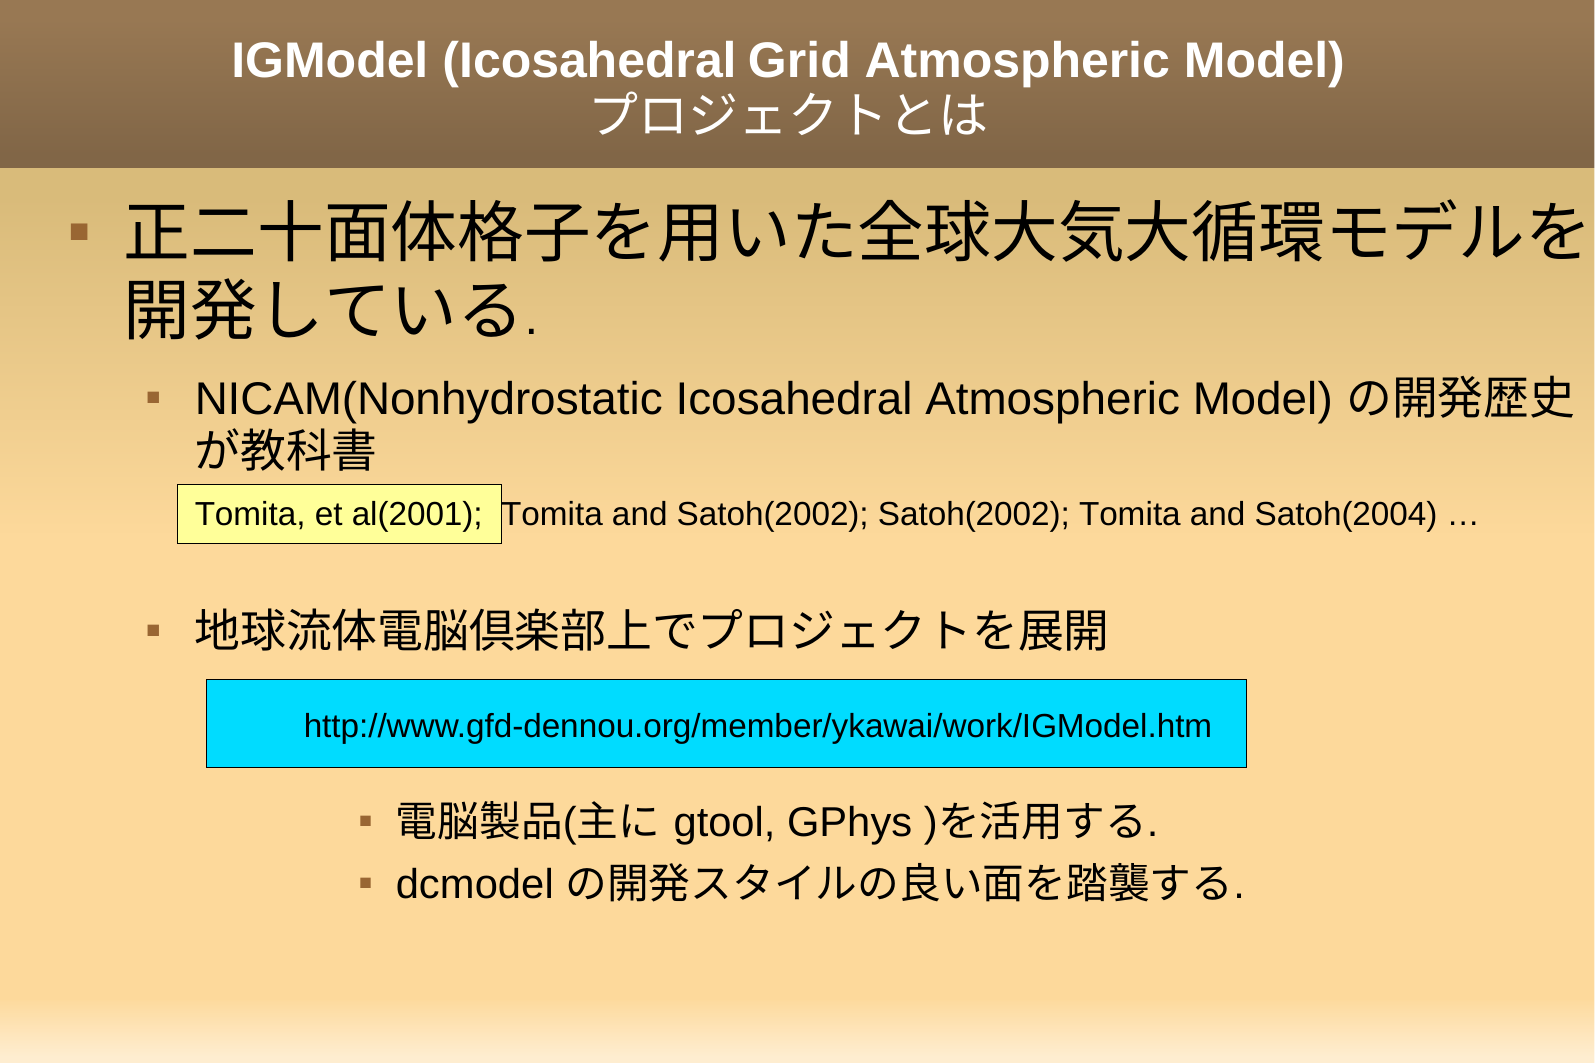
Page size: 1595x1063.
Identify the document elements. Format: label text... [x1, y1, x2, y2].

picture [0, 0, 1595, 1063]
list 正二十面体格子を用いた全球大気大循環モデルを開発している. NICAM(Nonhydrostatic Icosahedral Atmospheric Model) の開発歴史が教科書 Tomita, et al(2001); Tomita and Satoh(2002); Satoh(2002); Tomita and Satoh(2004) … 地球流体電脳倶楽部上でプロジェクトを展開 電脳製品(主に gtool, GPhys )を活用する. dcmodel の開発スタイルの良い面を踏襲する. [53, 194, 1595, 1063]
title IGModel (Icosahedral Grid Atmospheric Model) プロジェクトとは [70, 0, 1506, 178]
text_box http://www.gfd-dennou.org/member/ykawai/work/IGModel.htm [206, 679, 1247, 768]
